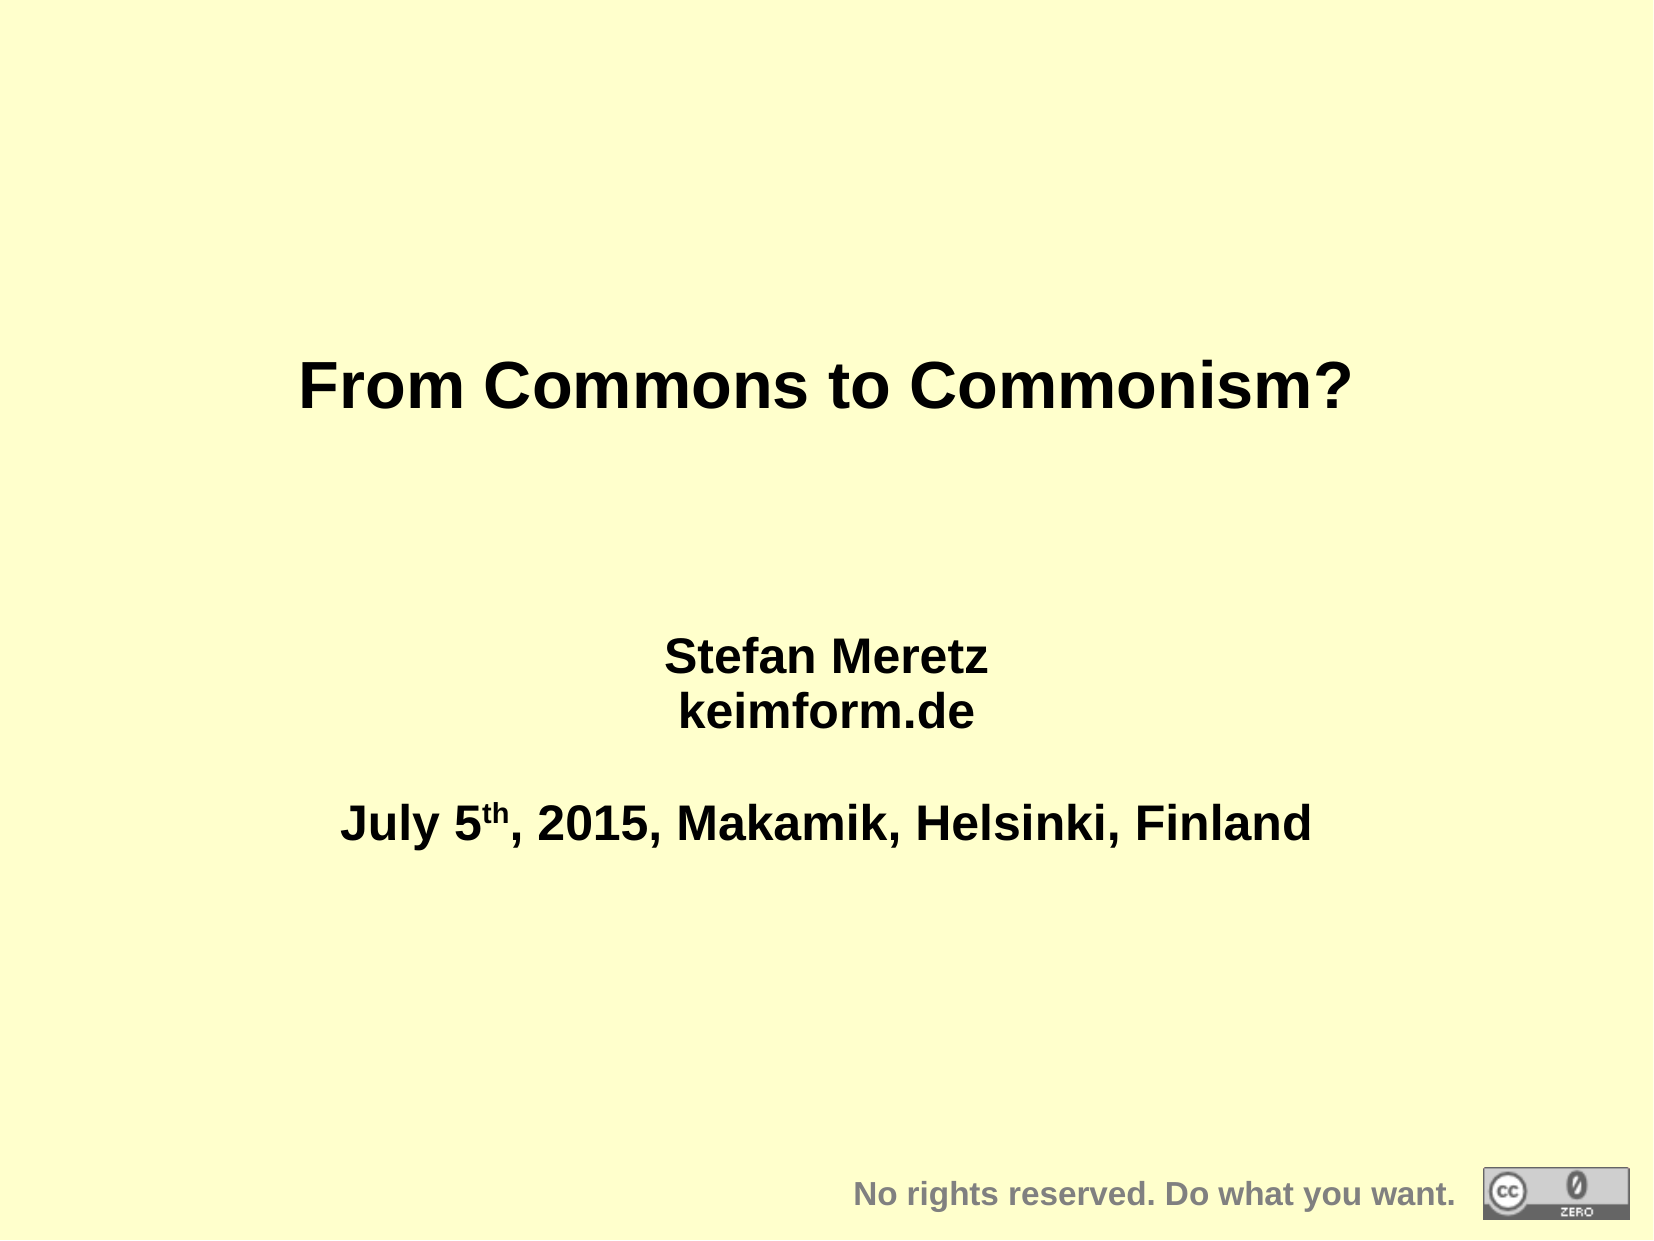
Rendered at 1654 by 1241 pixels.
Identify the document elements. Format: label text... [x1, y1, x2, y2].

subtitle From Commons to Commonism? Stefan Meretz keimform.de July 5th, 2015, Makamik, Helsinki, Finland [82, 262, 1571, 937]
picture [1483, 1167, 1630, 1220]
text_box No rights reserved. Do what you want. [838, 1167, 1477, 1221]
